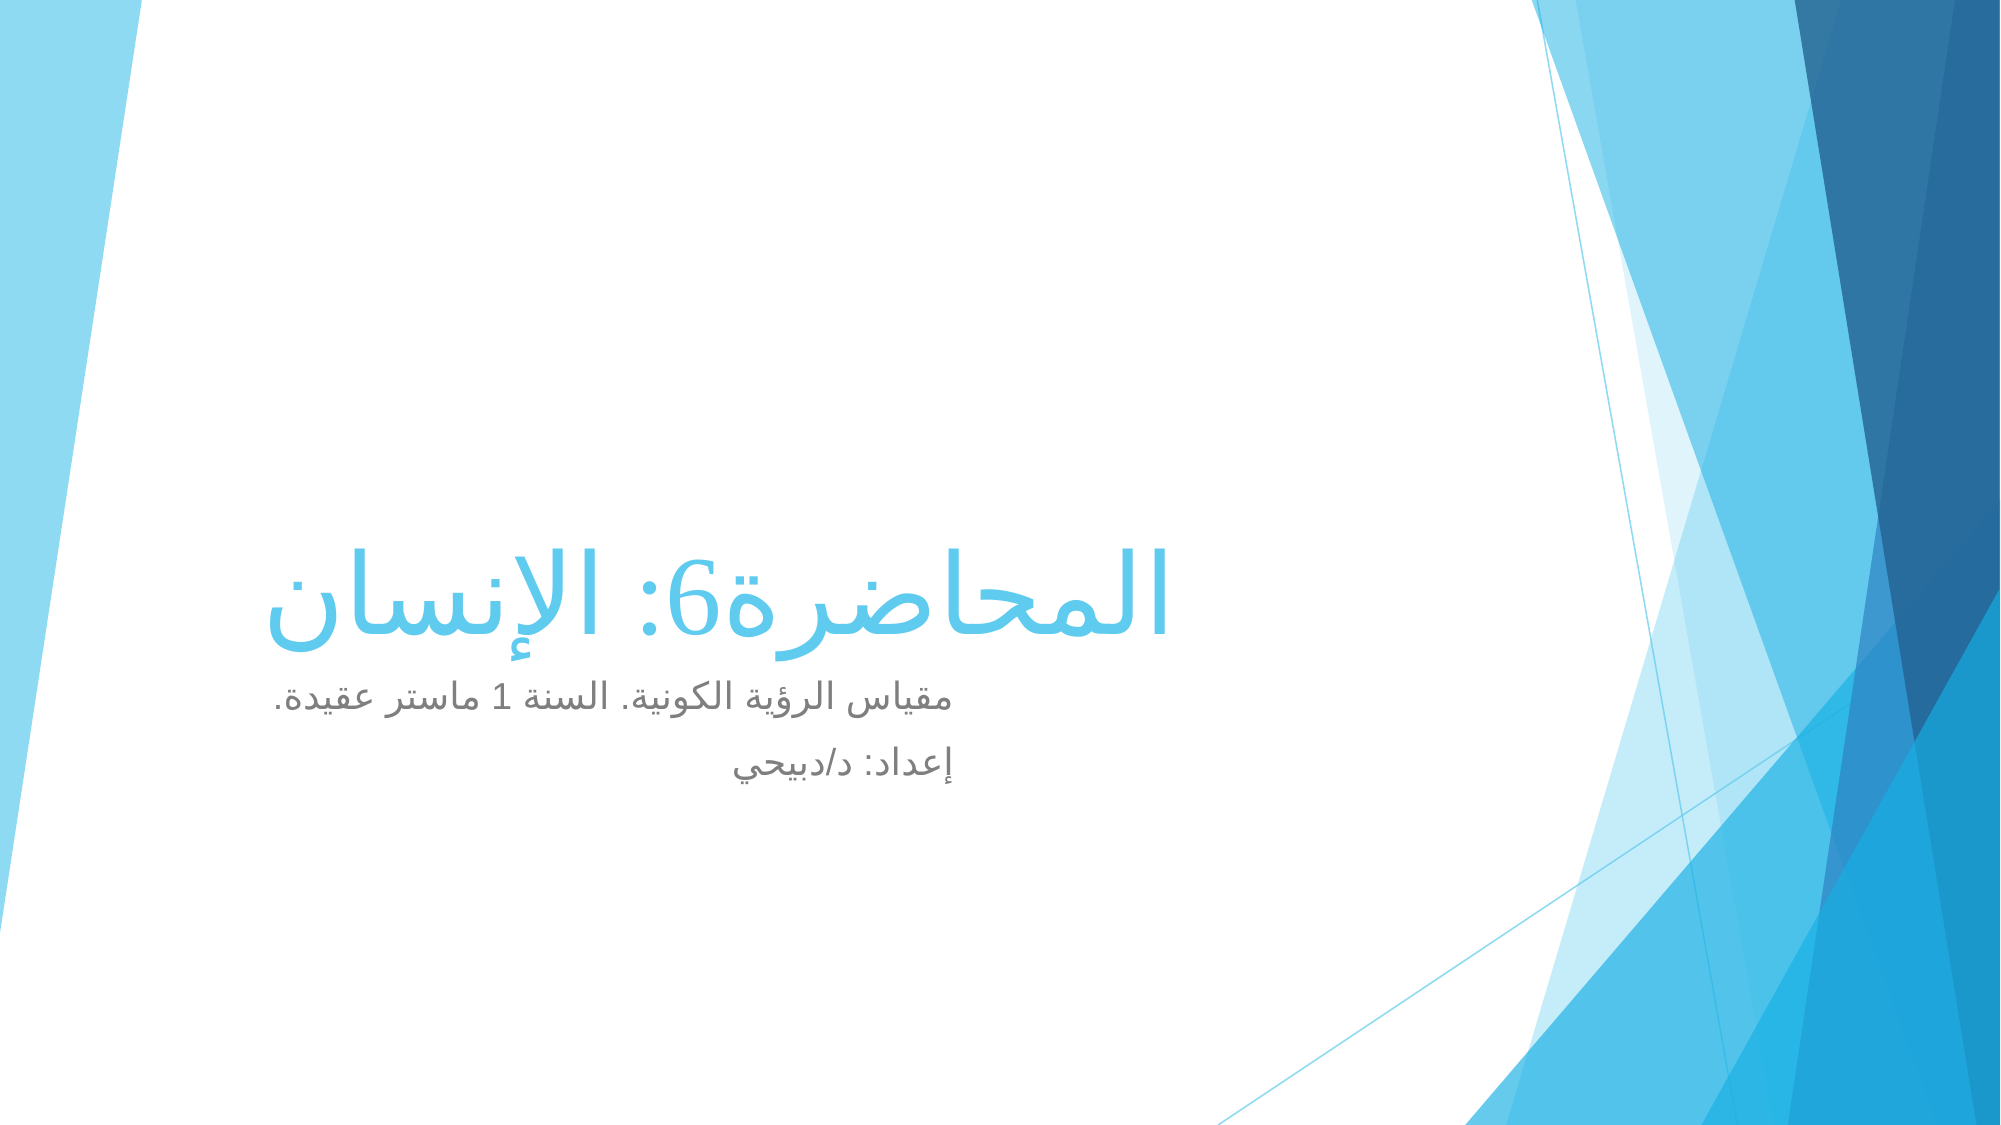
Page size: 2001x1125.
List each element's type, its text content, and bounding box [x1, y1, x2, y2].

title المحاضرة6: الإنسان [247, 394, 1522, 664]
subtitle مقياس الرؤية الكونية. السنة 1 ماستر عقيدة. إعداد: د/دبيحي [247, 664, 1522, 845]
